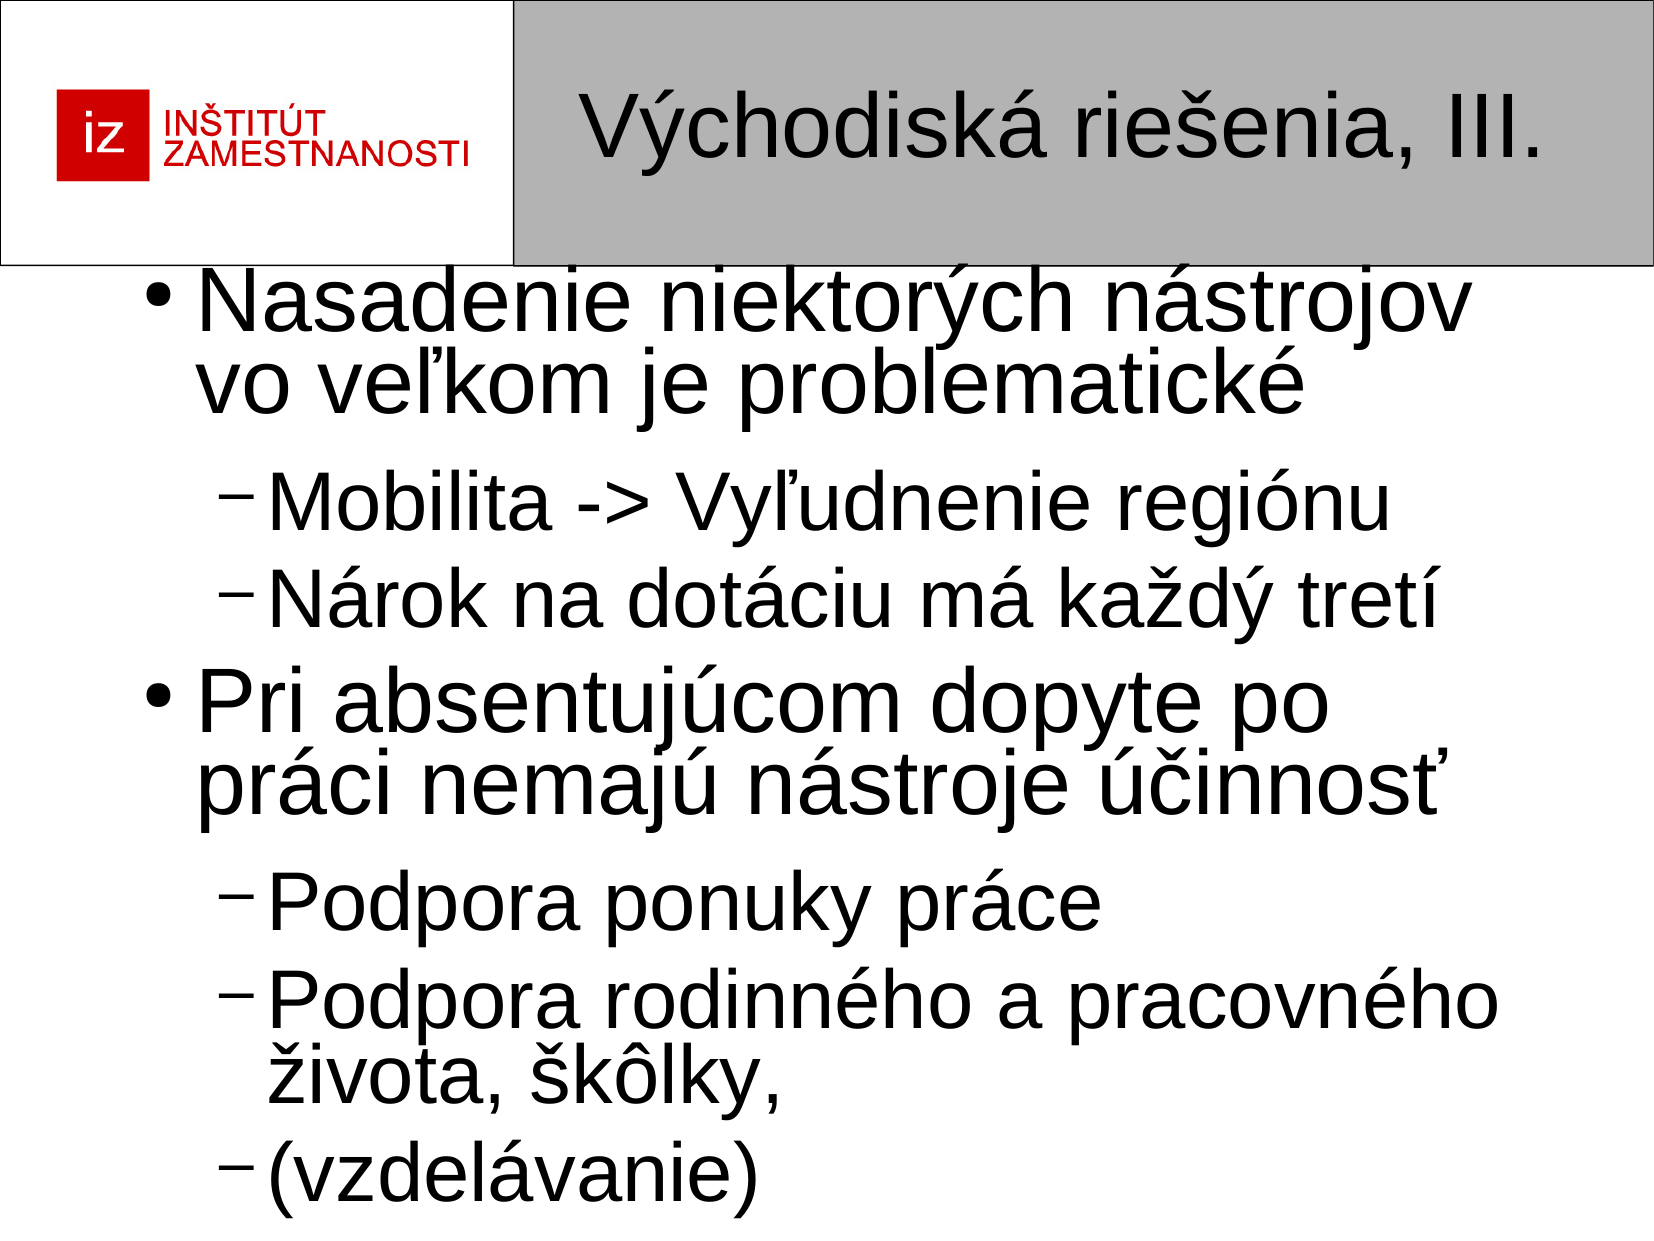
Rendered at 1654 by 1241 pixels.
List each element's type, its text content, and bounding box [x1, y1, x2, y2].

title Východiská riešenia, III. [561, 29, 1565, 237]
list Nasadenie niektorých nástrojov vo veľkom je problematické Mobilita -> Vyľudnenie regiónu Nárok na dotáciu má každý tretí Pri absentujúcom dopyte po práci nemajú nástroje účinnosť Podpora ponuky práce Podpora rodinného a pracovného života, škôlky, (vzdelávanie) [124, 265, 1506, 1237]
picture [5, 8, 512, 257]
